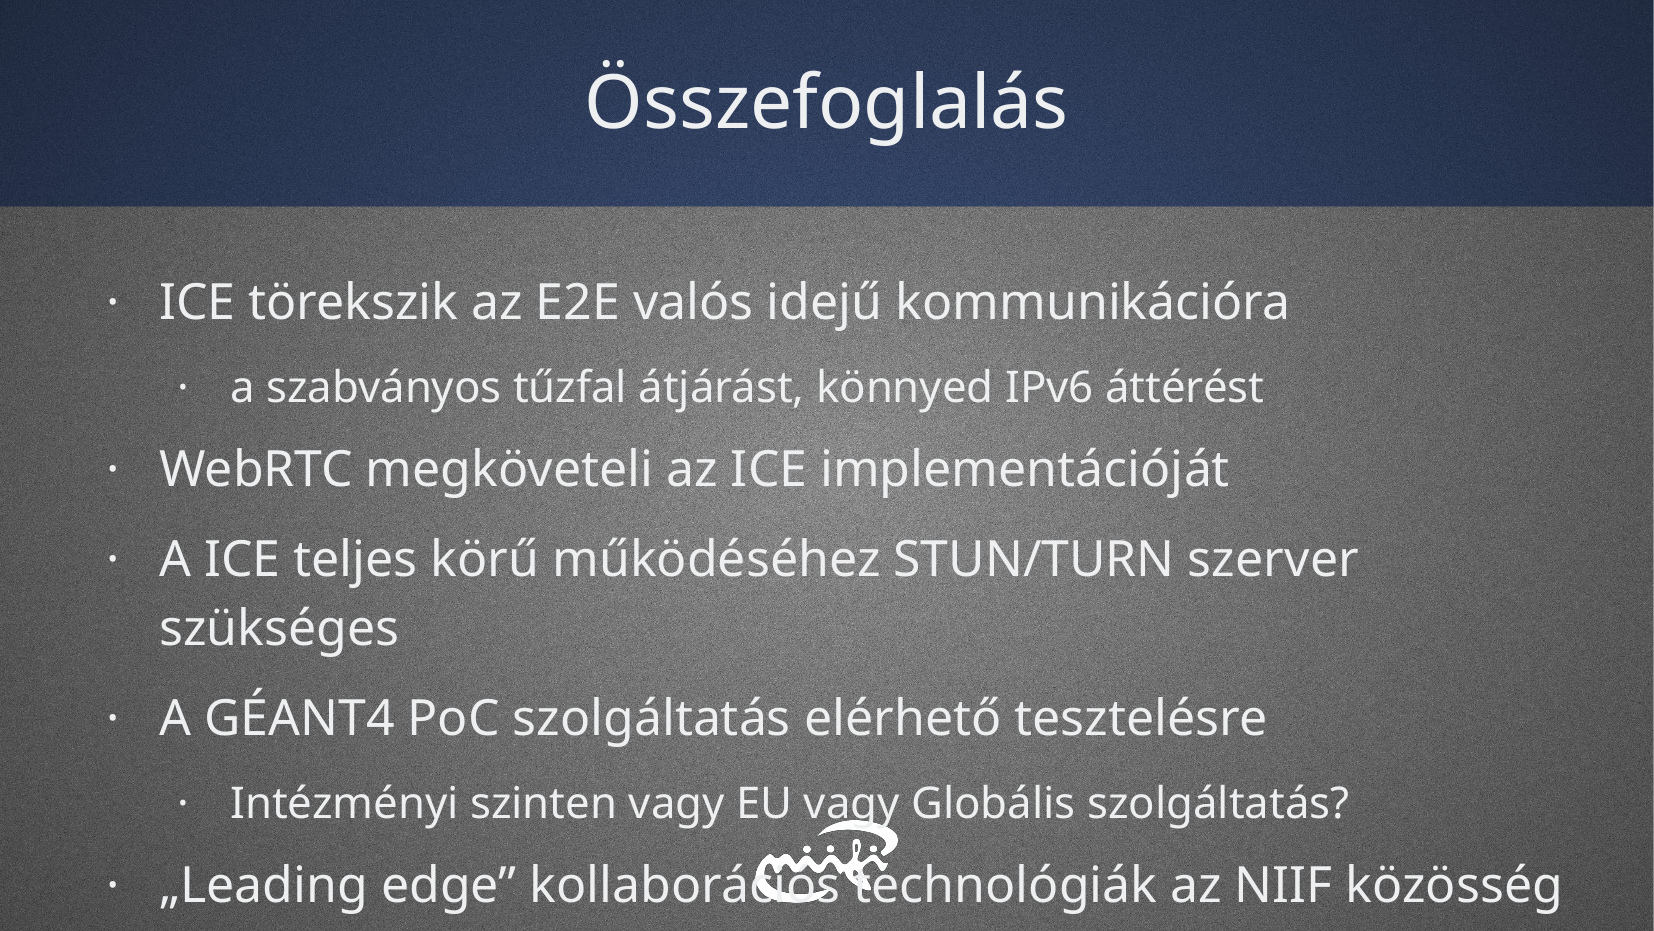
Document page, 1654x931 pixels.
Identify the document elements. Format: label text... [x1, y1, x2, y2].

title Összefoglalás [88, 22, 1565, 178]
list ICE törekszik az E2E valós idejű kommunikációra a szabványos tűzfal átjárást, könnyed IPv6 áttérést WebRTC megköveteli az ICE implementációját A ICE teljes körű működéséhez STUN/TURN szerver szükséges A GÉANT4 PoC szolgáltatás elérhető tesztelésre Intézményi szinten vagy EU vagy Globális szolgáltatás? „Leading edge” kollaborációs technológiák az NIIF közösség szolgálatában [88, 265, 1565, 843]
picture [0, 0, 1654, 931]
